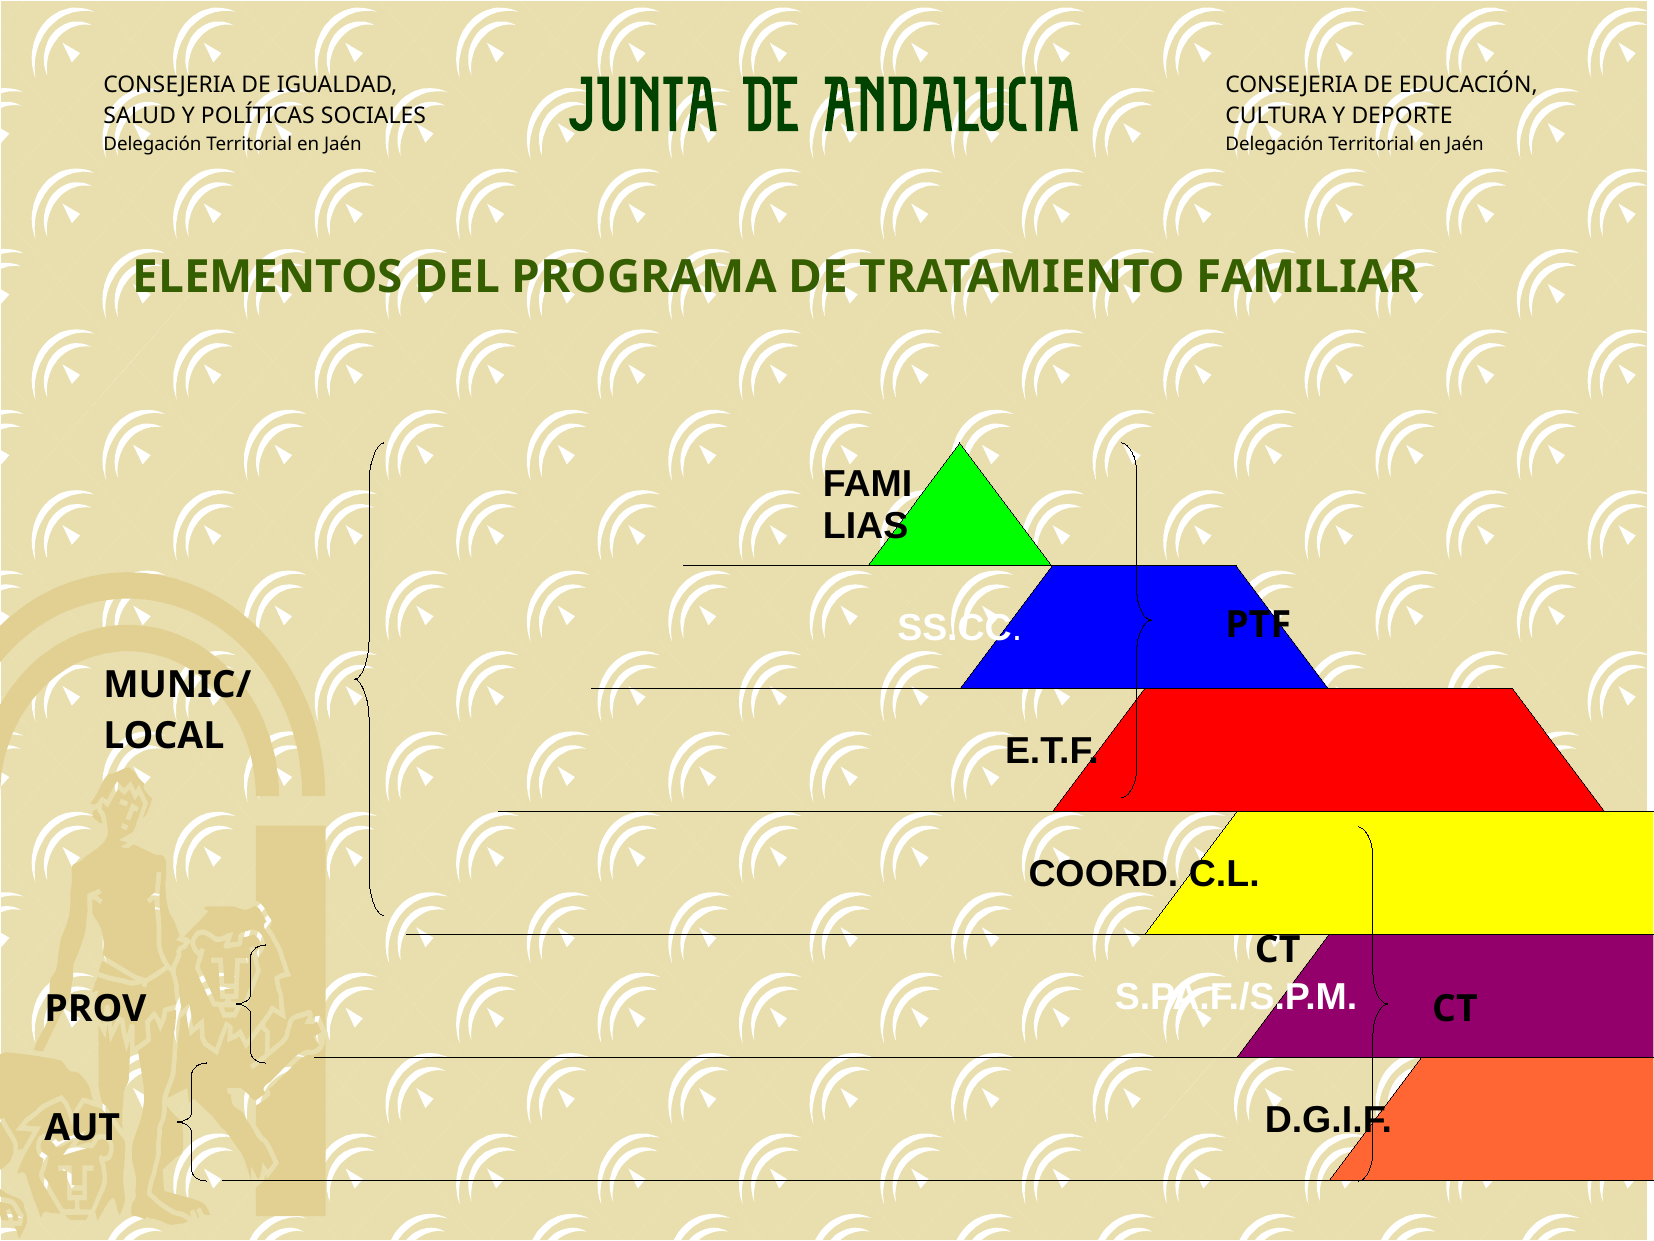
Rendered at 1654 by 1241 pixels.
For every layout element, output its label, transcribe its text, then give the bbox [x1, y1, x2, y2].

text_box SS.CC. [591, 565, 1328, 689]
text_box AUT [29, 1092, 148, 1153]
picture [1373, 1058, 1420, 1106]
text_box CONSEJERIA DE IGUALDAD, SALUD Y POLÍTICAS SOCIALES Delegación Territorial en Jaén [88, 60, 464, 148]
picture [1137, 689, 1143, 697]
picture [991, 618, 1009, 636]
text_box CONSEJERIA DE EDUCACIÓN, CULTURA Y DEPORTE Delegación Territorial en Jaén [1210, 60, 1575, 148]
text_box MUNIC/ LOCAL [88, 649, 296, 755]
text_box COORD. C.L. [406, 811, 1654, 935]
text_box D.G.I.F. [222, 1057, 1654, 1181]
text_box CT [1240, 915, 1329, 976]
text_box S.PA.F./S.P.M. [314, 934, 1654, 1058]
text_box E.T.F. [498, 688, 1605, 812]
picture [891, 516, 902, 523]
picture [0, 0, 1647, 1241]
text_box ELEMENTOS DEL PROGRAMA DE TRATAMIENTO FAMILIAR [118, 236, 1595, 384]
text_box PROV [29, 974, 207, 1035]
picture [1373, 1110, 1381, 1118]
text_box PTF [1210, 590, 1329, 651]
text_box CT [1417, 974, 1506, 1035]
text_box FAMI LIAS [683, 442, 1052, 566]
